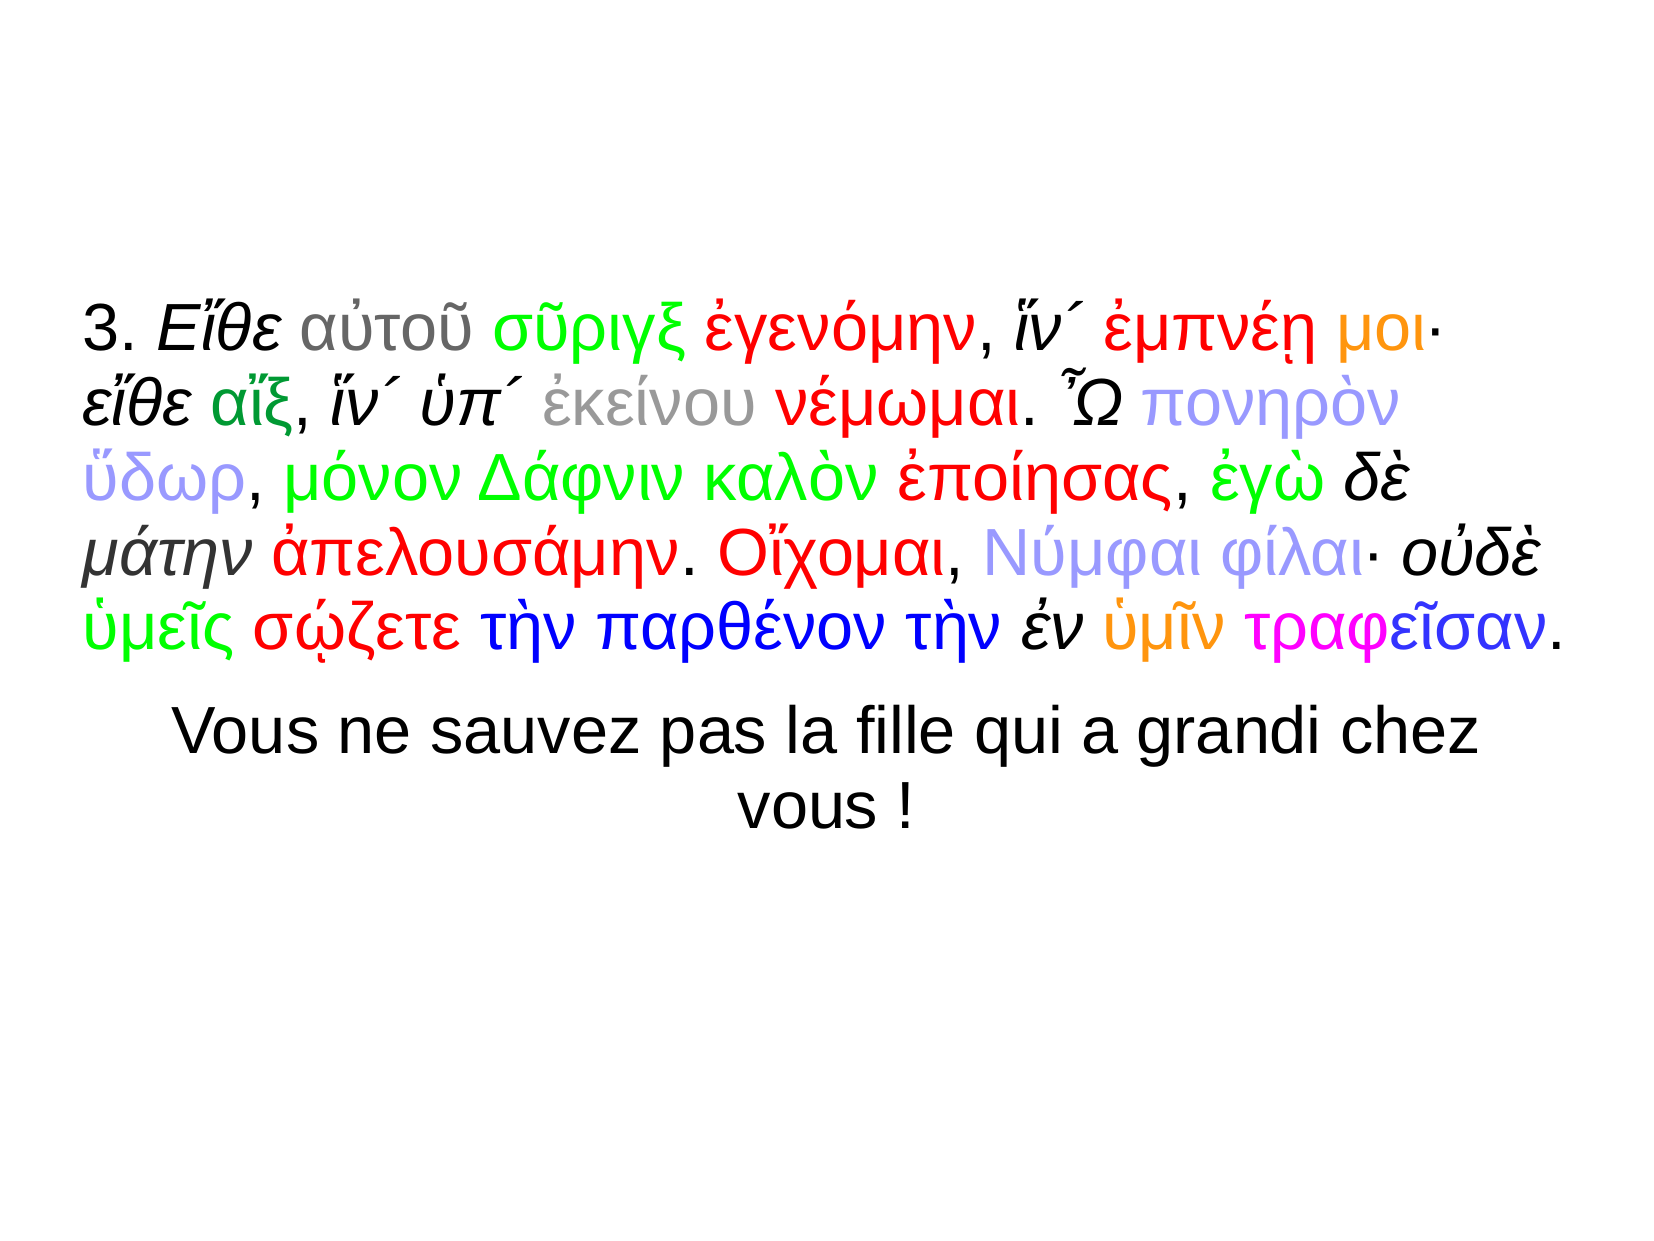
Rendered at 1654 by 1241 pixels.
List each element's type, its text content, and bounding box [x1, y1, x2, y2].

list 3. Εἴθε αὐτοῦ σῦριγξ ἐγενόμην, ἵν´ ἐμπνέῃ μοι· εἴθε αἴξ, ἵν´ ὑπ´ ἐκείνου νέμωμαι. Ὦ πονηρὸν ὕδωρ, μόνον Δάφνιν καλὸν ἐποίησας, ἐγὼ δὲ μάτην ἀπελουσάμην. Οἴχομαι, Νύμφαι φίλαι· οὐδὲ ὑμεῖς σῴζετε τὴν παρθένον τὴν ἐν ὑμῖν τραφεῖσαν. Vous ne sauvez pas la fille qui a grandi chez vous ! [82, 290, 1571, 1109]
